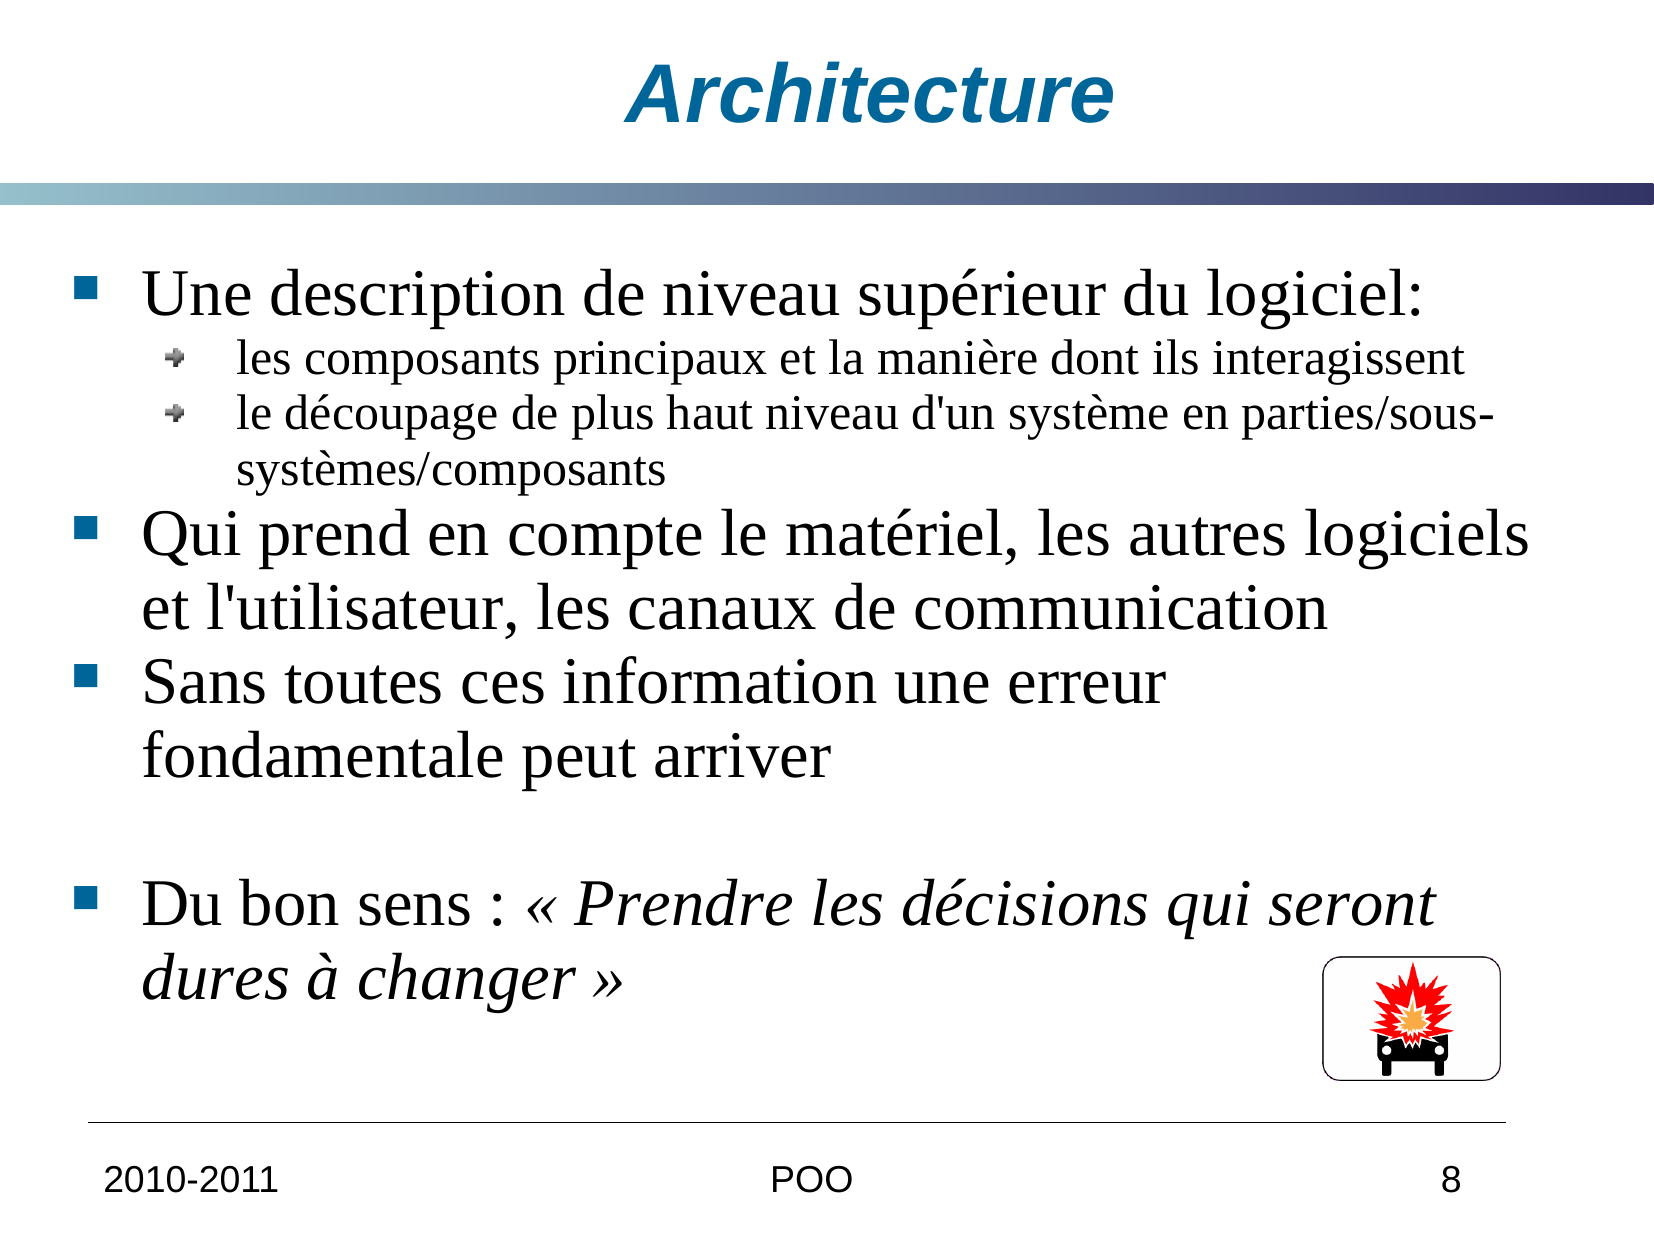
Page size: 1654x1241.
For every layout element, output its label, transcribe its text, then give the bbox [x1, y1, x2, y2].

picture [1322, 956, 1501, 1081]
list Une description de niveau supérieur du logiciel: les composants principaux et la manière dont ils interagissent le découpage de plus haut niveau d'un système en parties/sous-systèmes/composants Qui prend en compte le matériel, les autres logiciels et l'utilisateur, les canaux de communication Sans toutes ces information une erreur fondamentale peut arriver Du bon sens : « Prendre les décisions qui seront dures à changer » [59, 256, 1536, 1083]
title Architecture [236, 9, 1506, 178]
